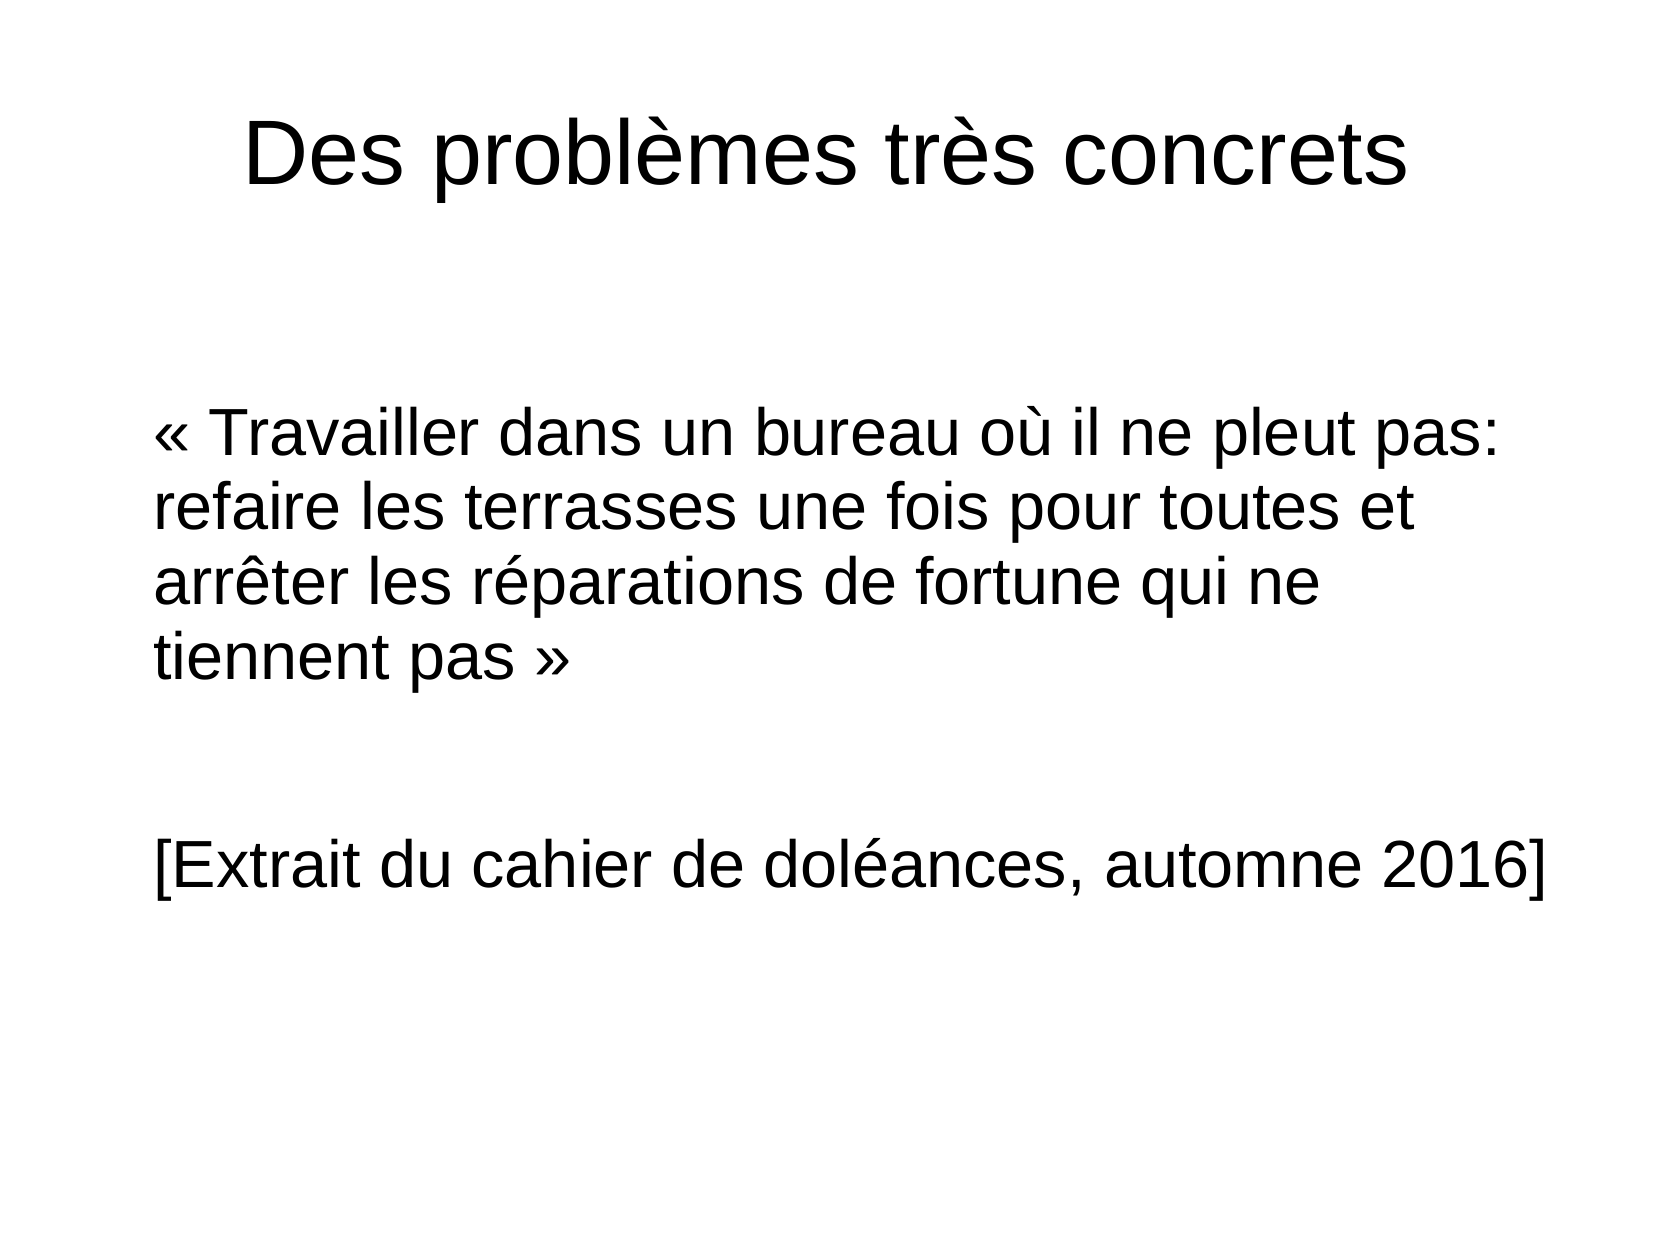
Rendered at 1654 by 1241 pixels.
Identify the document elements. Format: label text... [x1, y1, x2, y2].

list « Travailler dans un bureau où il ne pleut pas: refaire les terrasses une fois pour toutes et arrêter les réparations de fortune qui ne tiennent pas » [Extrait du cahier de doléances, automne 2016] [82, 290, 1571, 1010]
title Des problèmes très concrets [82, 49, 1571, 257]
